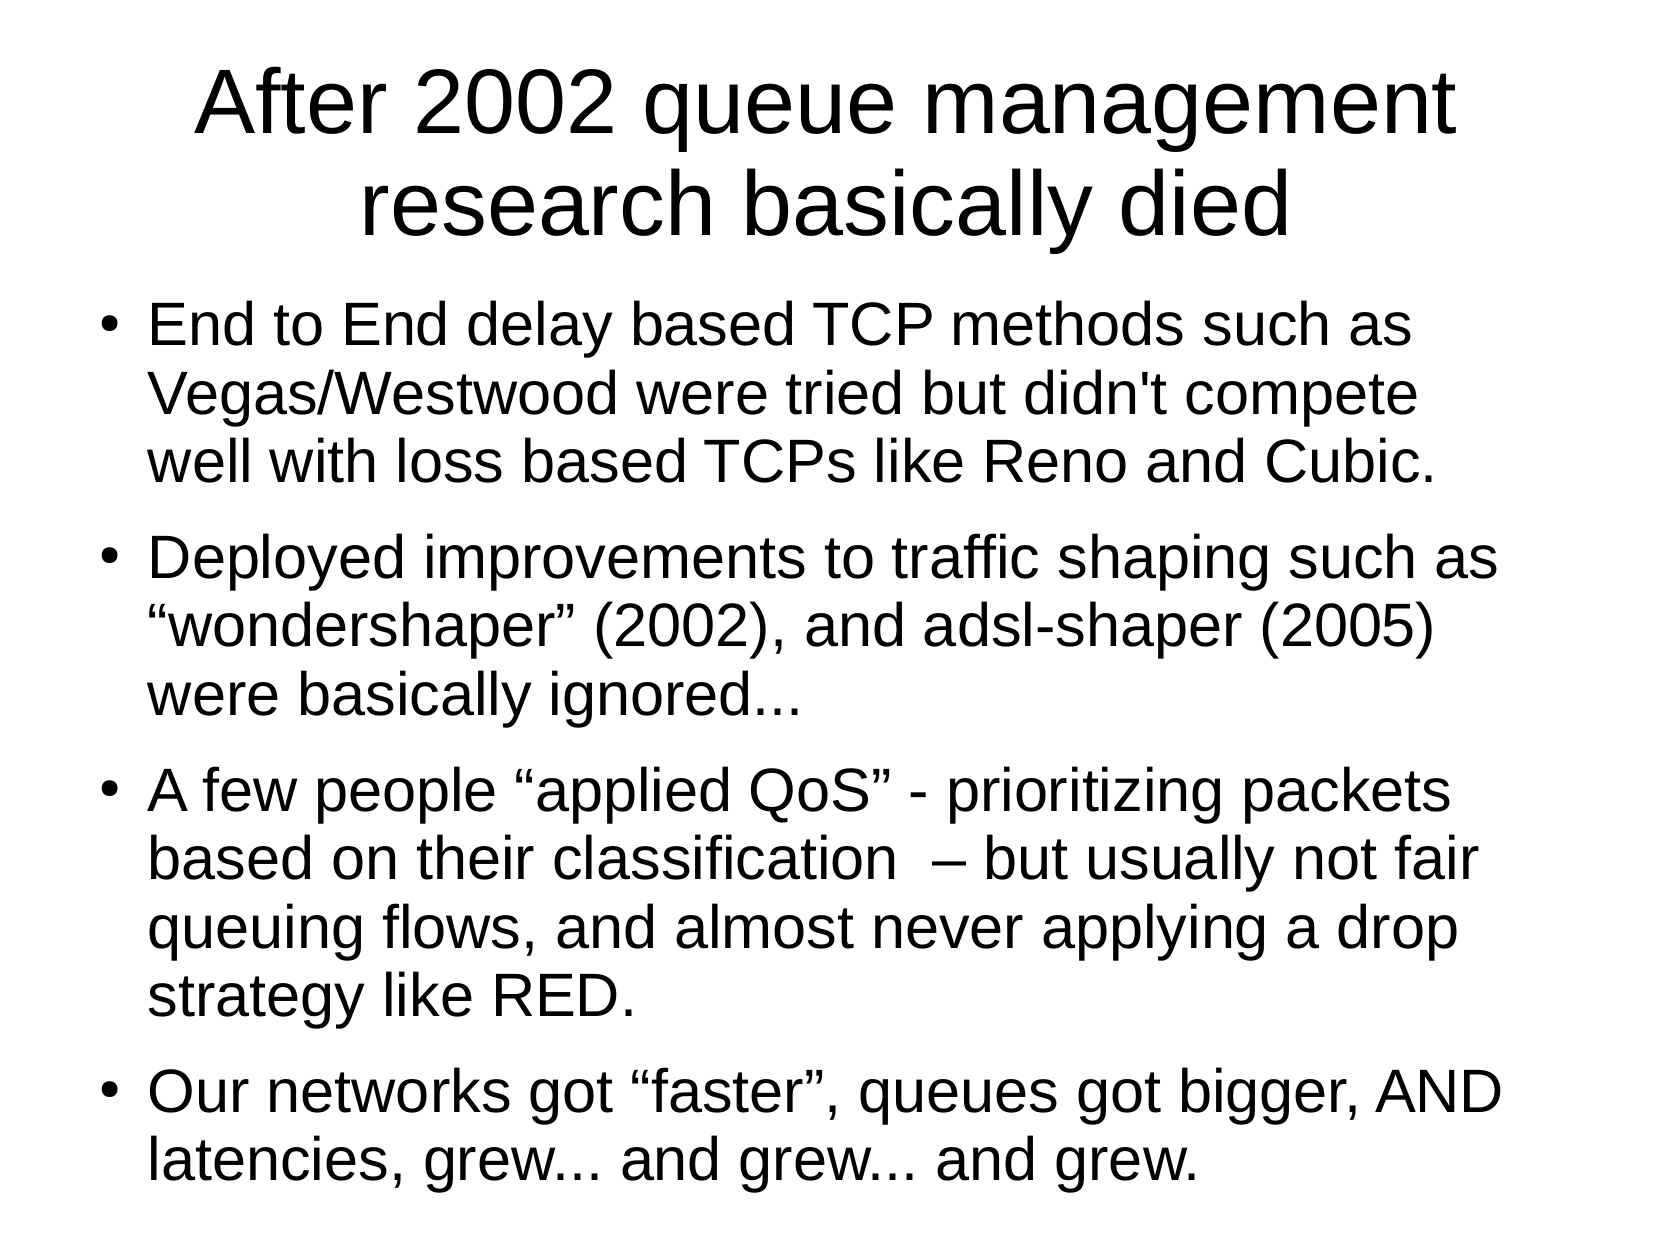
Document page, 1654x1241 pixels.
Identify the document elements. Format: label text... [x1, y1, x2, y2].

list End to End delay based TCP methods such as Vegas/Westwood were tried but didn't compete well with loss based TCPs like Reno and Cubic. Deployed improvements to traffic shaping such as “wondershaper” (2002), and adsl-shaper (2005) were basically ignored... A few people “applied QoS” - prioritizing packets based on their classification – but usually not fair queuing flows, and almost never applying a drop strategy like RED. Our networks got “faster”, queues got bigger, AND latencies, grew... and grew... and grew. [82, 290, 1538, 1201]
title After 2002 queue management research basically died [82, 49, 1571, 257]
